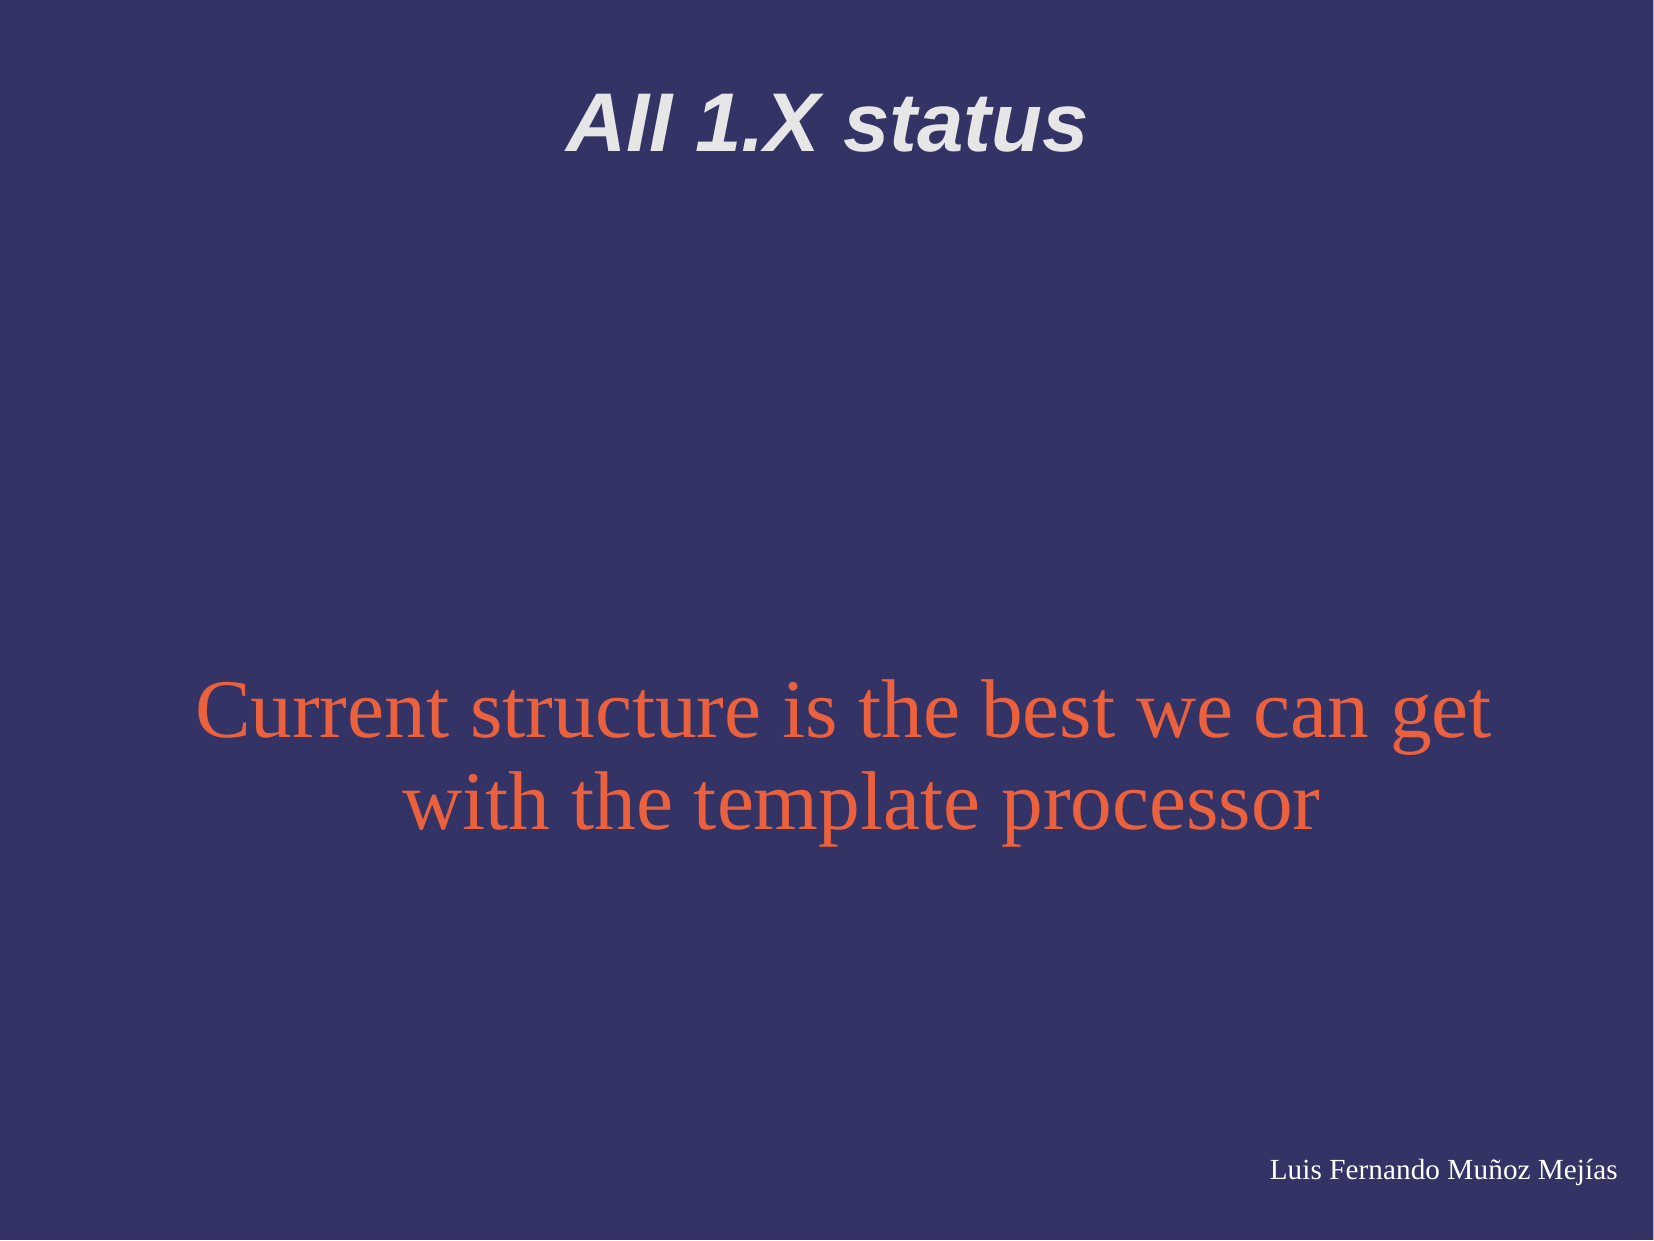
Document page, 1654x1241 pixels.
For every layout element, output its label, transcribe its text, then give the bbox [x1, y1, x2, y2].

title AII 1.X status [121, 19, 1534, 227]
subtitle Current structure is the best we can get with the template processor [131, 372, 1523, 1139]
